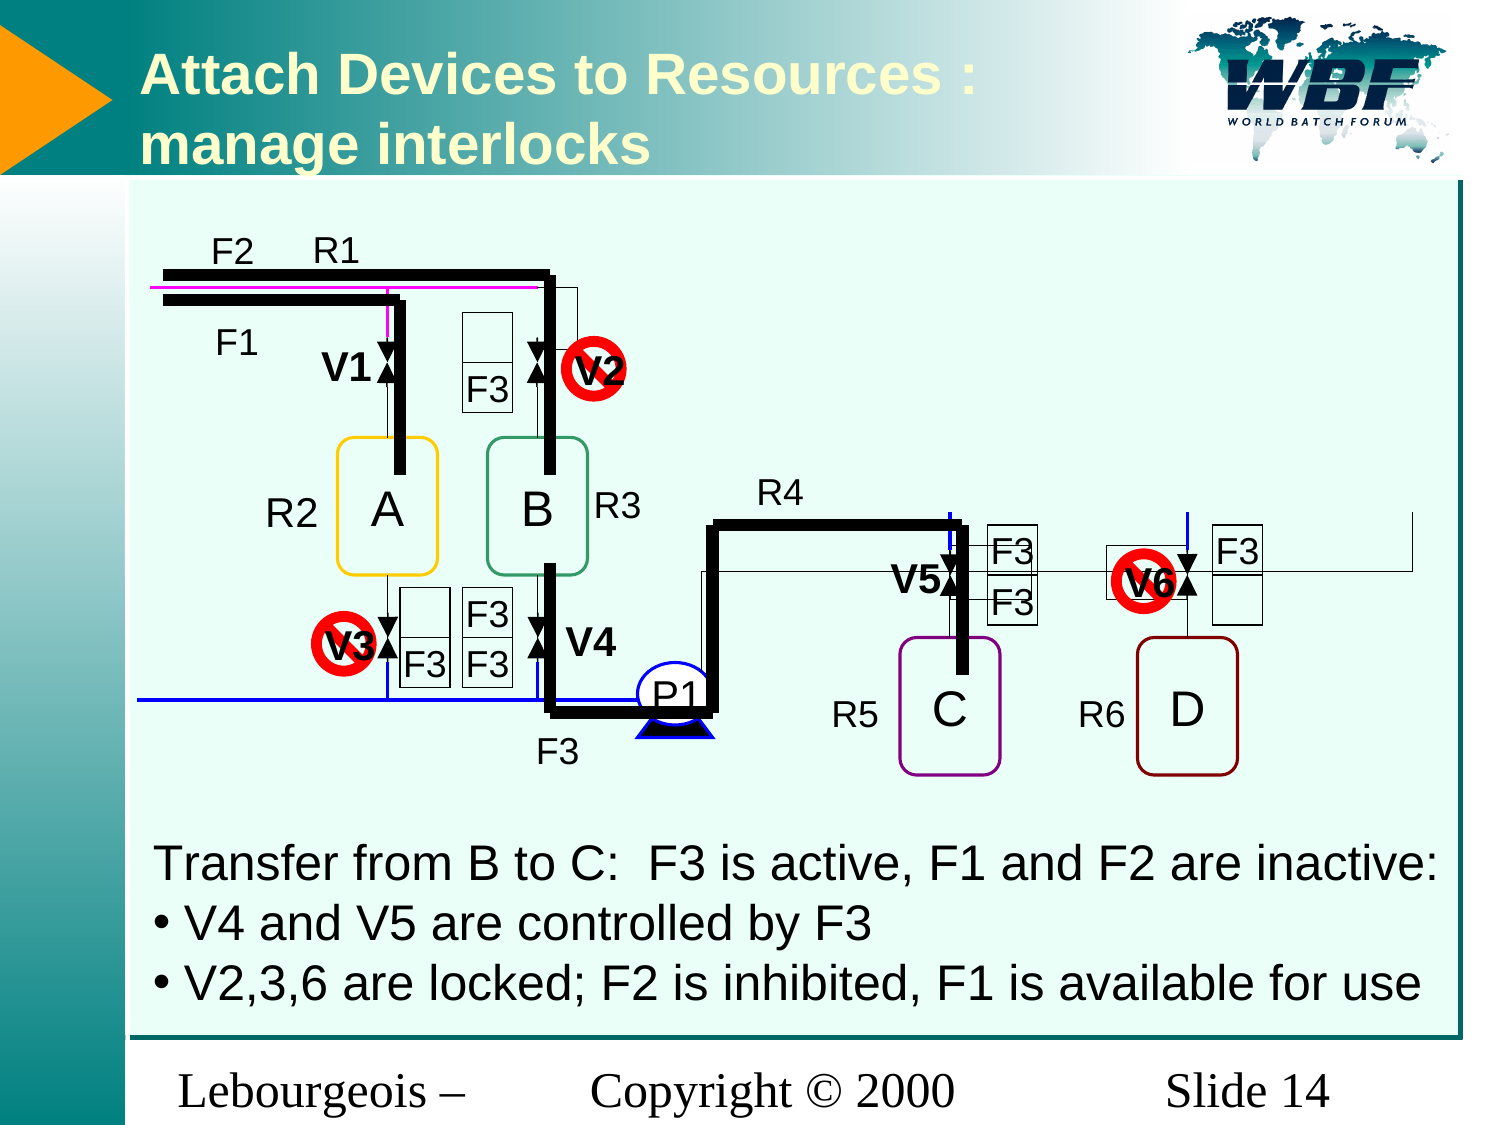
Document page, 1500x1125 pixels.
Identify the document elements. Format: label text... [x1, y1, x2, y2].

text_box V1 [318, 337, 376, 392]
text_box B [487, 437, 588, 576]
text_box C [899, 637, 1000, 776]
text_box [637, 719, 713, 738]
text_box F3 [399, 637, 450, 688]
text_box F2 [207, 225, 258, 275]
text_box D [1137, 637, 1238, 776]
text_box F1 [212, 316, 263, 366]
text_box V2 [594, 367, 607, 384]
text_box F3 [462, 587, 513, 637]
text_box R3 [590, 479, 645, 528]
text_box V5 [887, 549, 945, 604]
text_box R4 [753, 466, 808, 516]
text_box V4 [562, 612, 620, 667]
text_box F3 [1212, 524, 1263, 574]
text_box V3 [312, 612, 376, 676]
text_box F3 [462, 637, 513, 688]
title Attach Devices to Resources : manage interlocks [125, 28, 1150, 184]
text_box A [337, 437, 438, 576]
text_box R5 [828, 687, 883, 737]
text_box R6 [1074, 687, 1129, 737]
text_box R2 [262, 483, 322, 538]
text_box P1 [652, 719, 698, 726]
text_box R1 [309, 224, 364, 269]
text_box F3 [462, 362, 513, 413]
text_box P1 [658, 684, 673, 696]
text_box Transfer from B to C: F3 is active, F1 and F2 are inactive: V4 and V5 are controlled by F3 V2,3,6 are locked; F2 is inhibited, F1 is available for use [150, 829, 1453, 1013]
text_box V2 [562, 337, 626, 401]
text_box P1 [637, 662, 706, 706]
text_box V6 [1112, 549, 1176, 613]
text_box F3 [987, 575, 1038, 625]
text_box F3 [532, 725, 583, 775]
text_box F3 [987, 524, 1038, 575]
